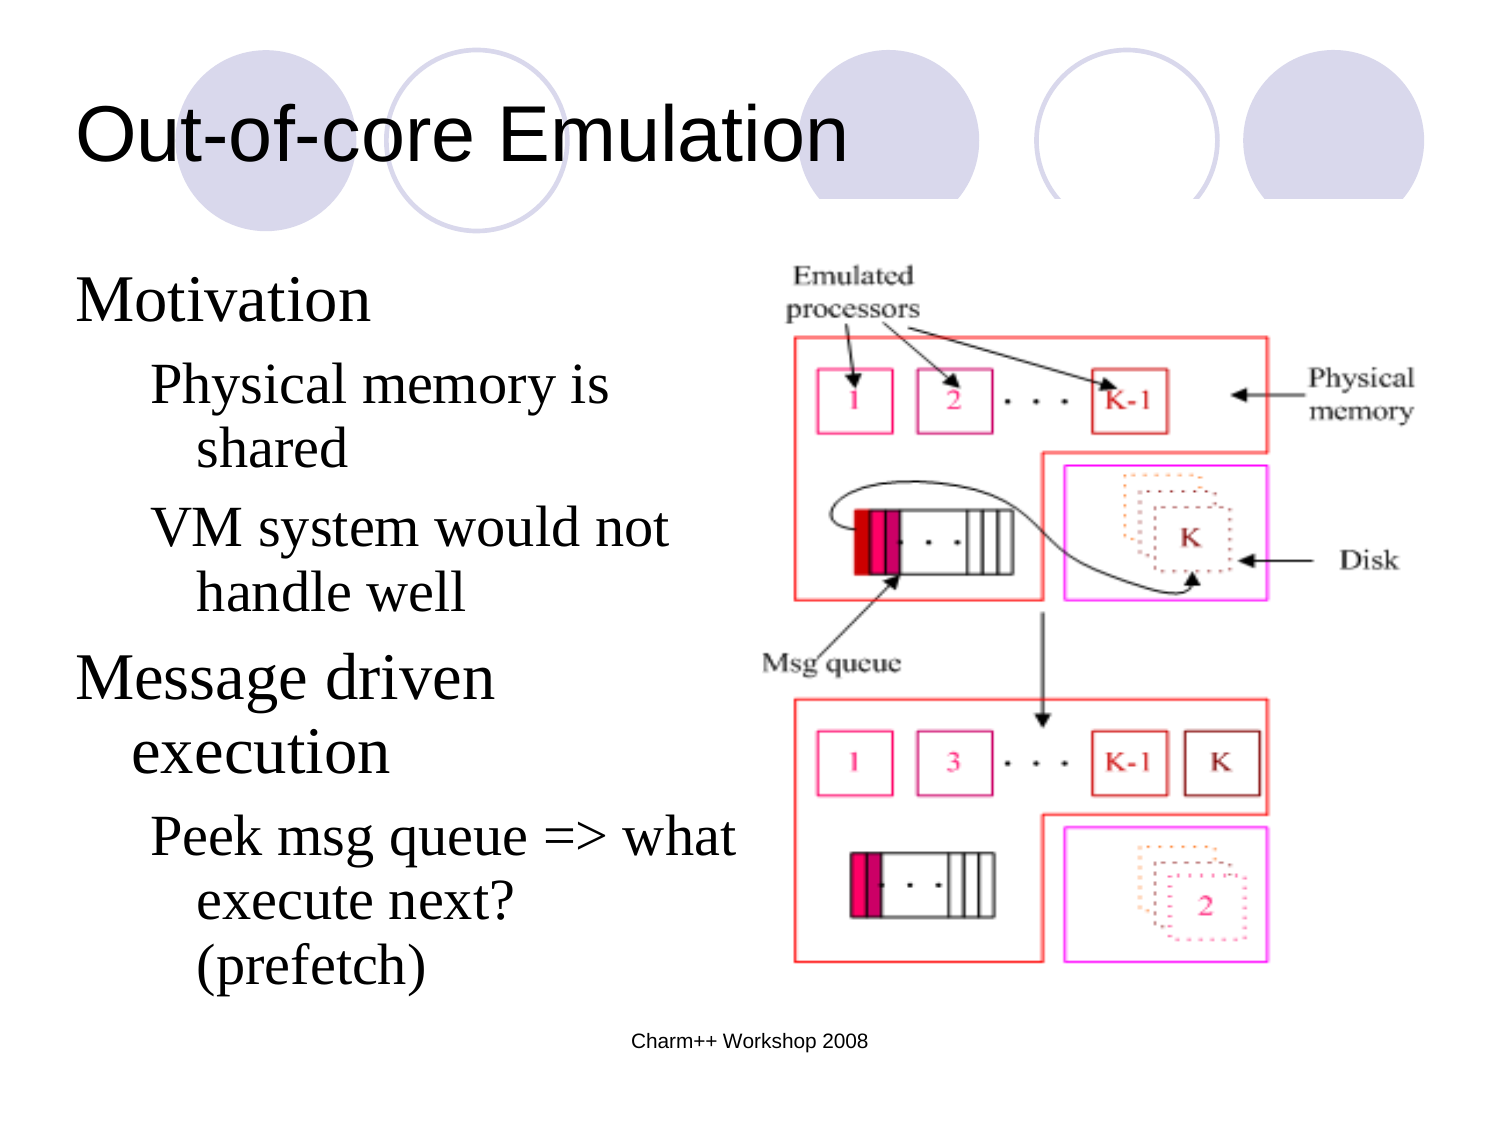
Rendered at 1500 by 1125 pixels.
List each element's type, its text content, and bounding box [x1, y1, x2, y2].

picture [762, 199, 1424, 1019]
title Out-of-core Emulation [74, 45, 1425, 233]
list Motivation Physical memory is shared VM system would not handle well Message driven execution Peek msg queue => what execute next? (prefetch) [75, 262, 738, 1006]
